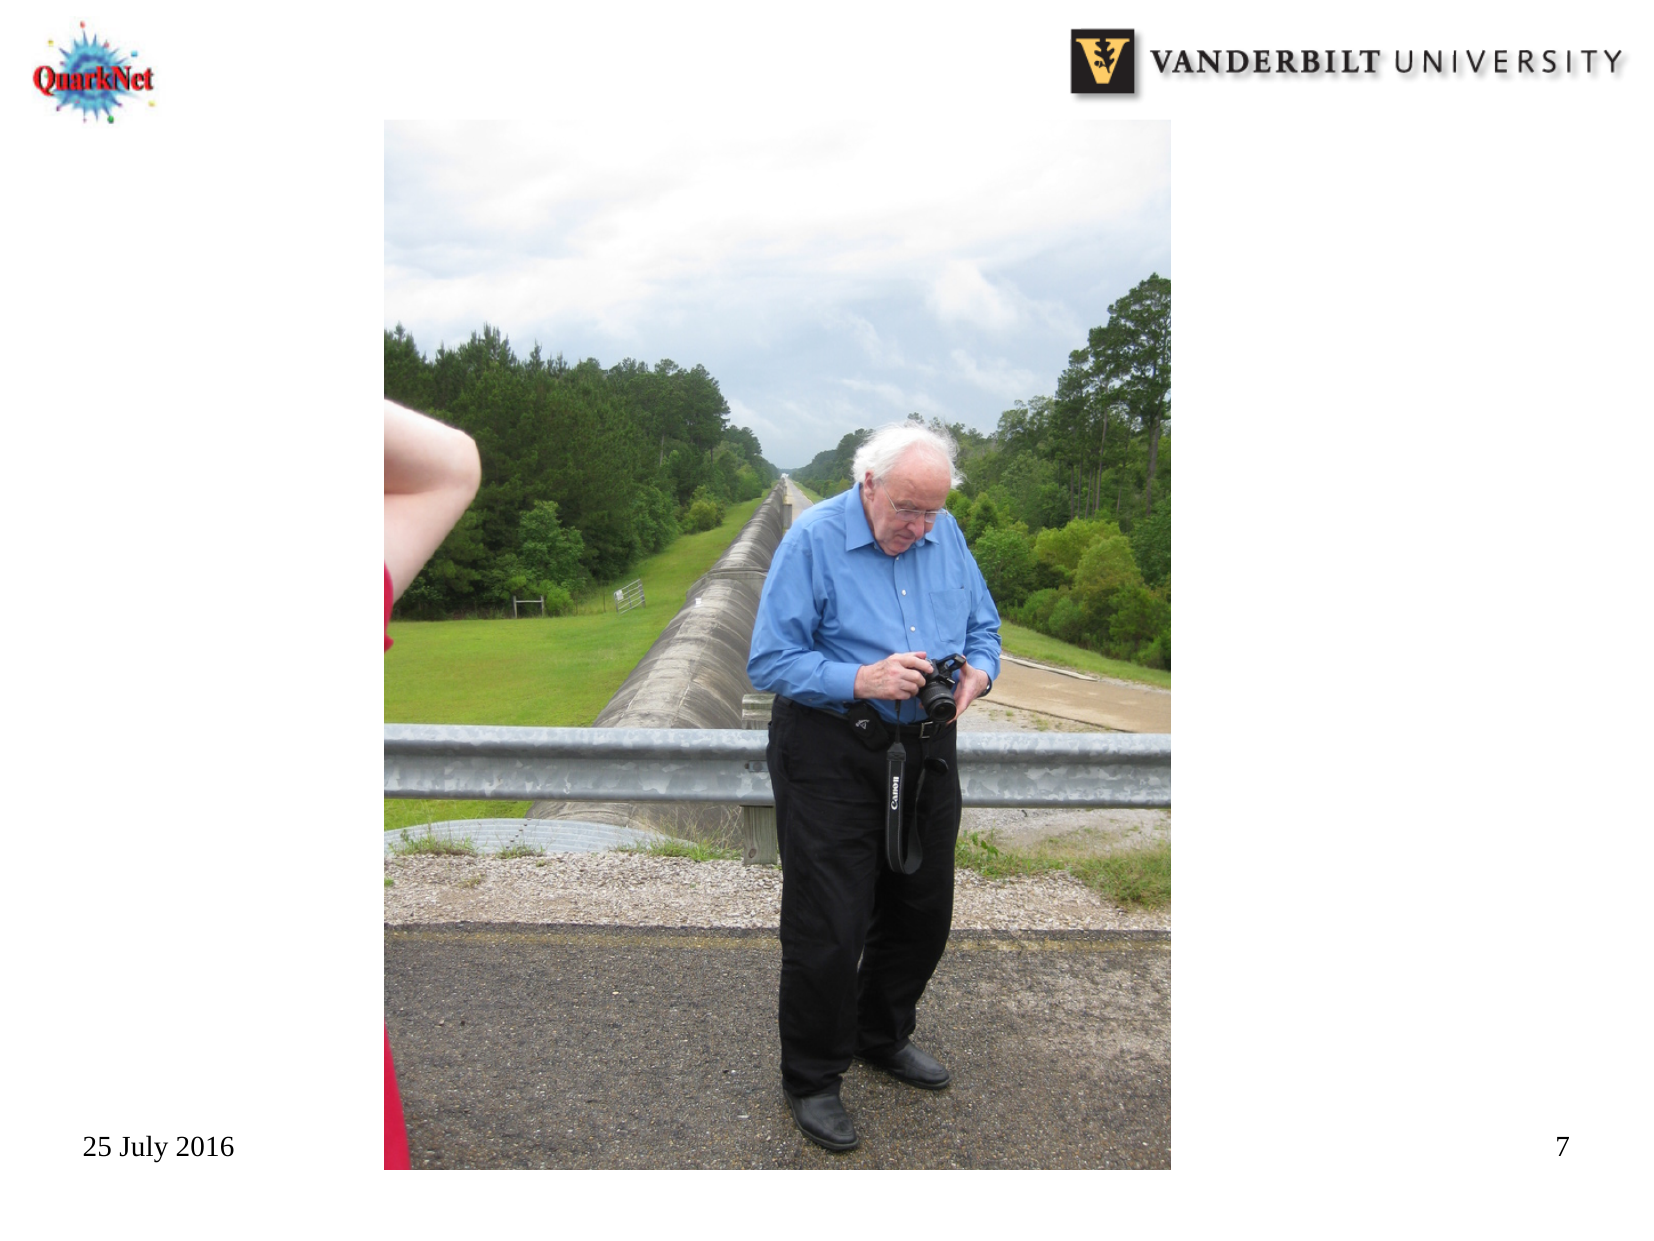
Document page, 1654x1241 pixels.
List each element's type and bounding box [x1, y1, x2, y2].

picture [383, 120, 1171, 1171]
picture [1067, 25, 1637, 109]
picture [19, 16, 166, 135]
